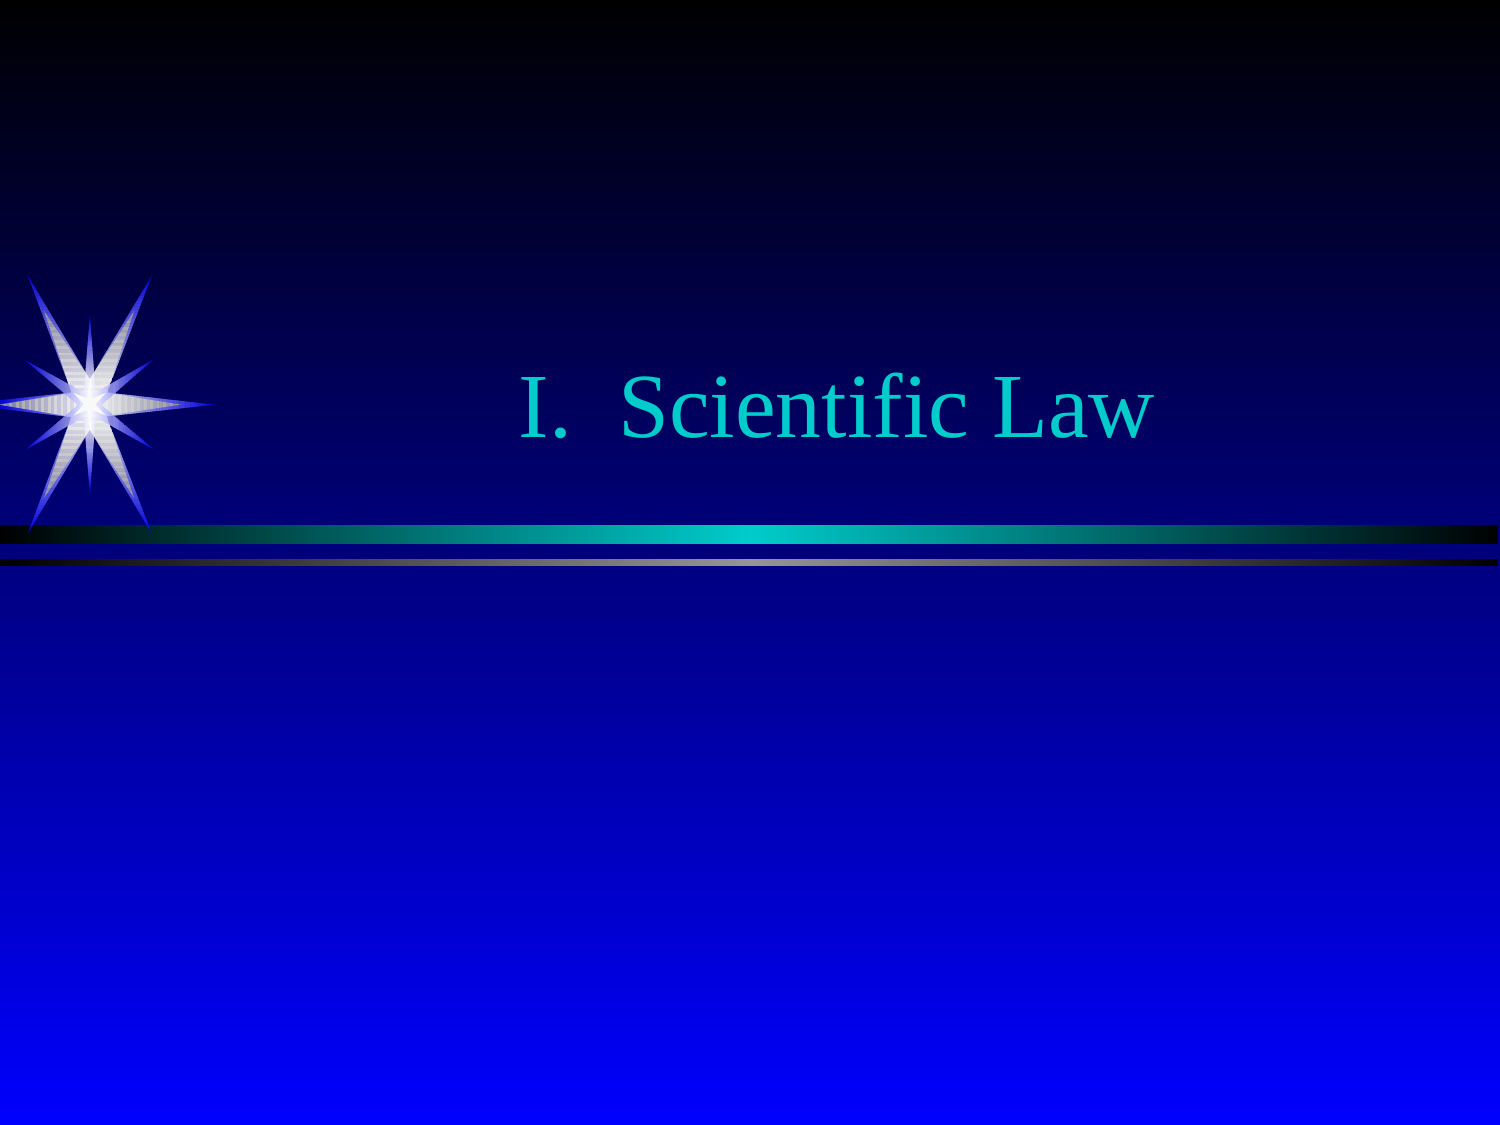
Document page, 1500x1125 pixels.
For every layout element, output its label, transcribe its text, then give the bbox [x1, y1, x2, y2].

text_box 20 [131, 500, 141, 505]
text_box 20 [38, 500, 48, 505]
text_box 20 [181, 400, 187, 409]
text_box 20 [131, 304, 141, 309]
text_box 20 [38, 304, 48, 309]
title I. Scientific Law [200, 312, 1476, 501]
